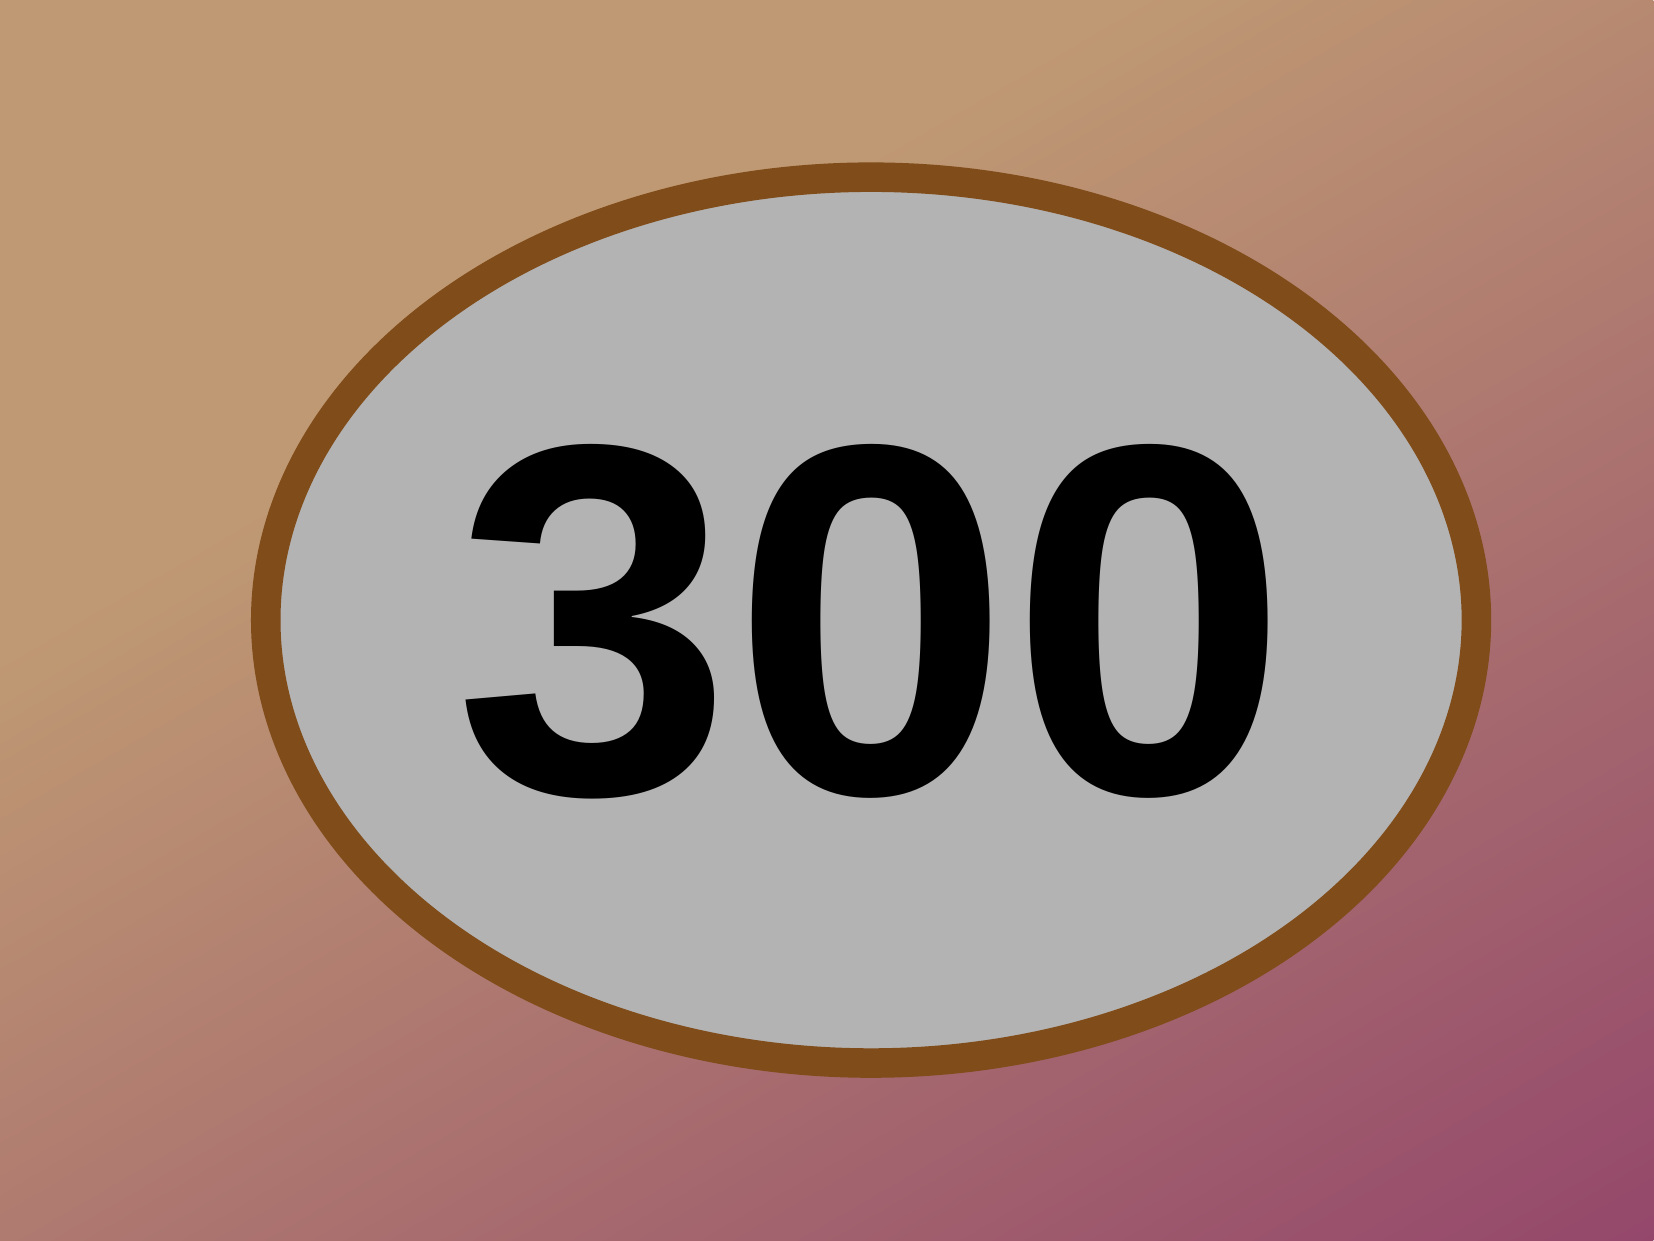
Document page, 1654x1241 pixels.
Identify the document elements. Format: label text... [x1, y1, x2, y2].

text_box 300 [265, 177, 1477, 1064]
